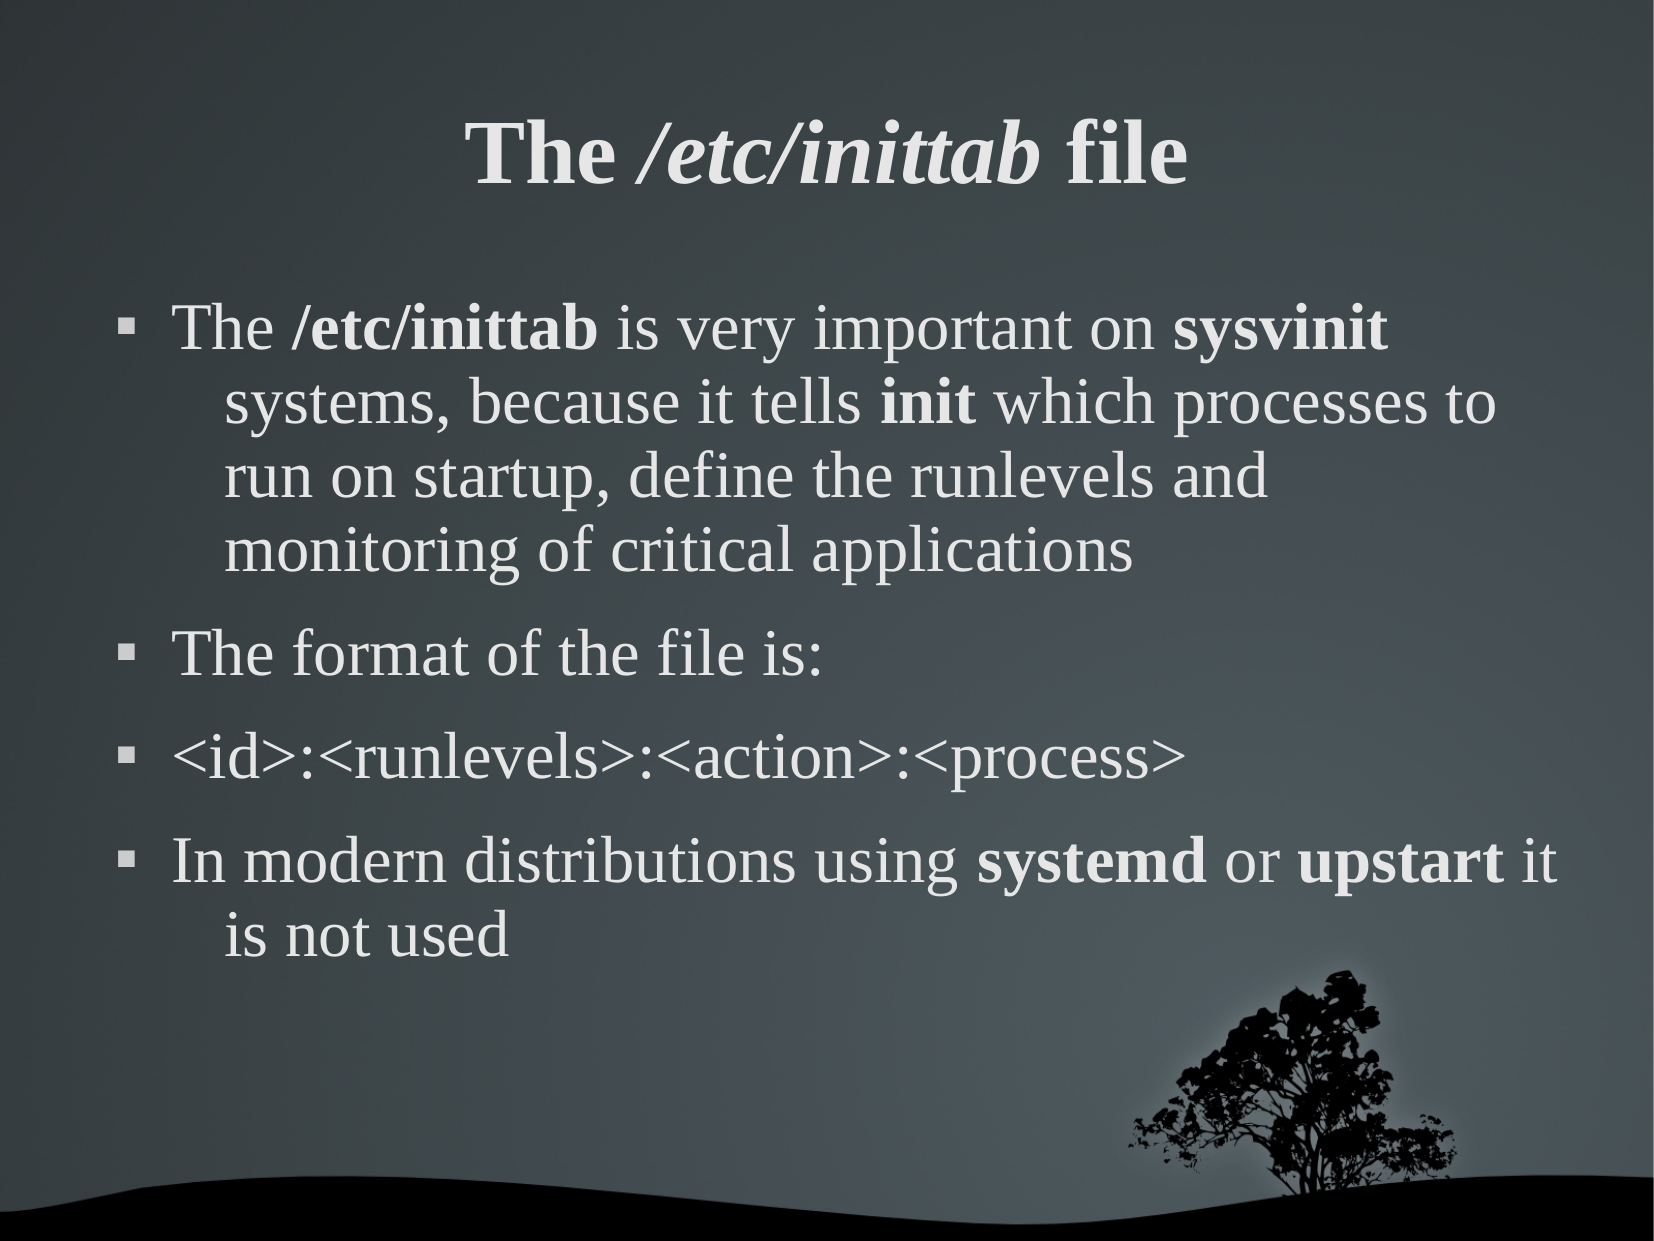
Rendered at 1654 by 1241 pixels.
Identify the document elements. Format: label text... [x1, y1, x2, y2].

picture [0, 0, 1654, 1241]
title The /etc/inittab file [82, 49, 1571, 257]
list The /etc/inittab is very important on sysvinit systems, because it tells init which processes to run on startup, define the runlevels and monitoring of critical applications The format of the file is: <id>:<runlevels>:<action>:<process> In modern distributions using systemd or upstart it is not used [82, 290, 1571, 1109]
